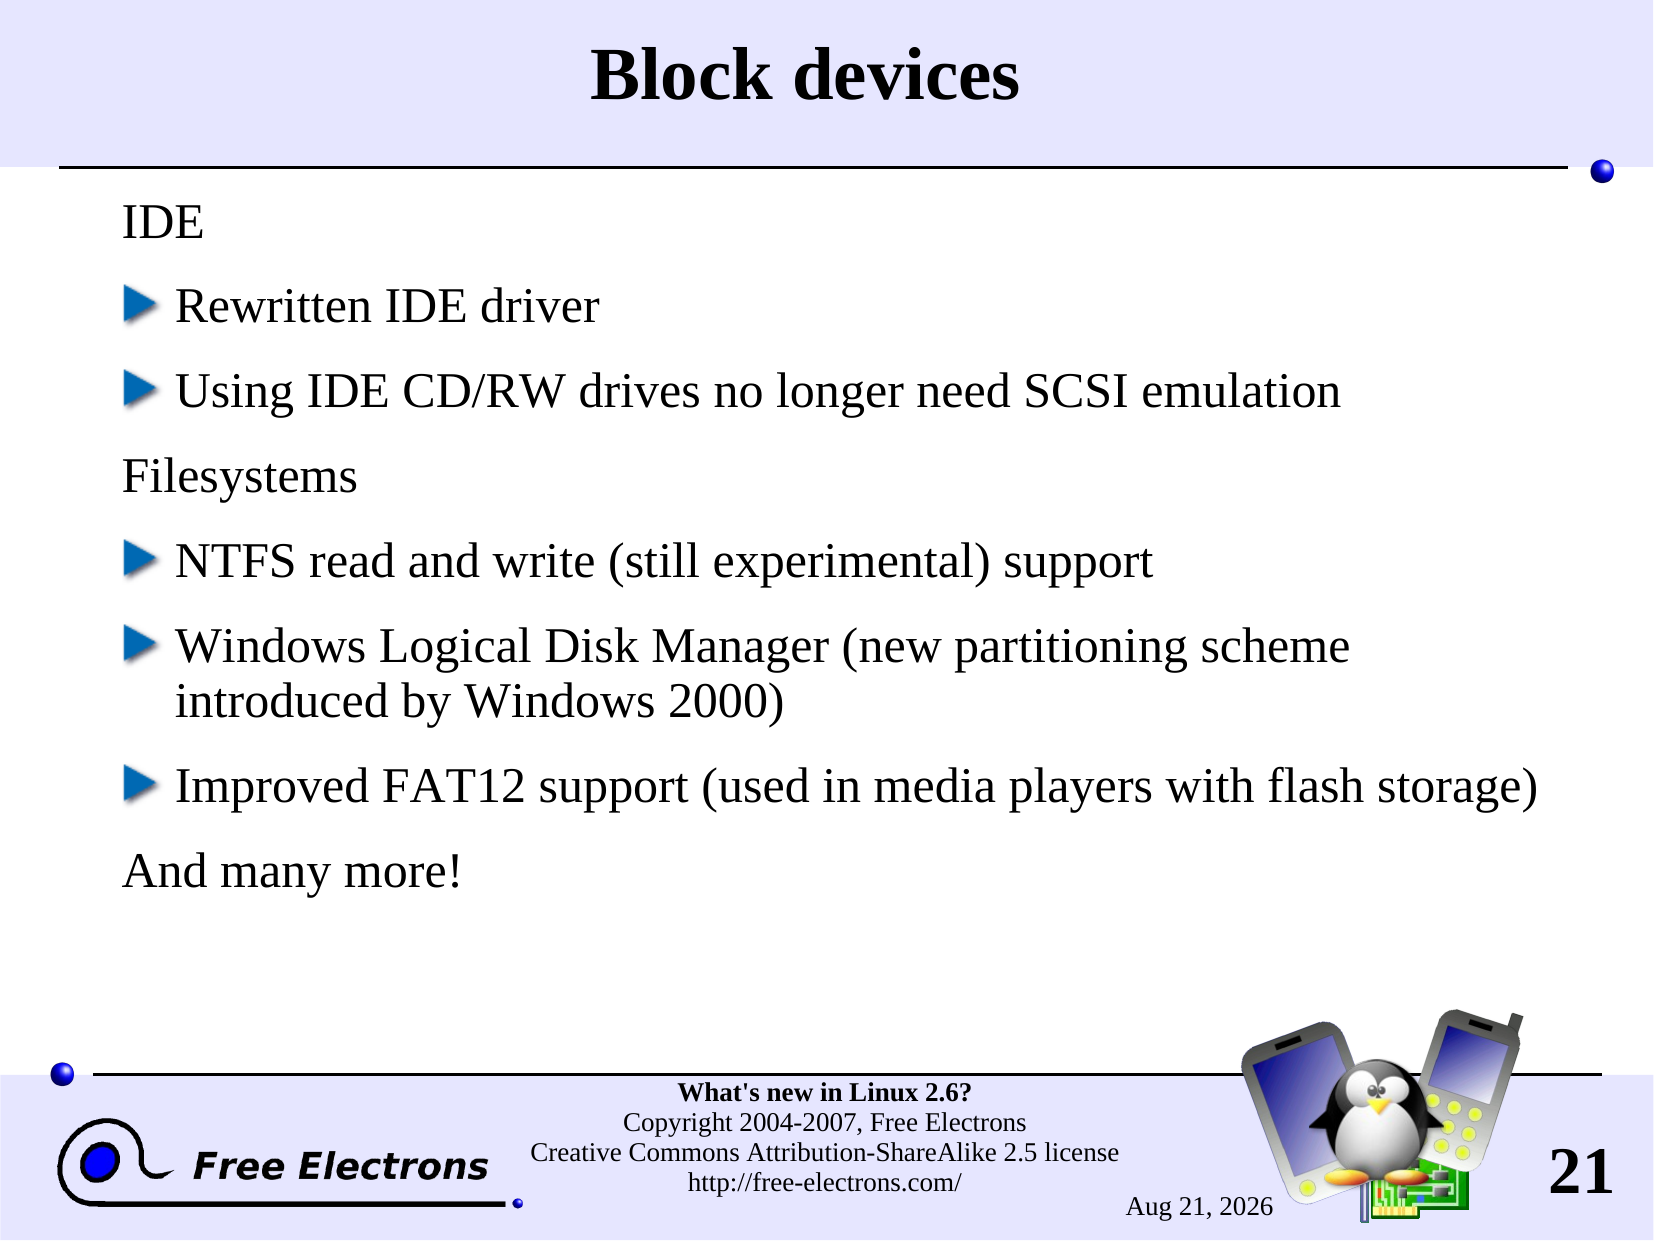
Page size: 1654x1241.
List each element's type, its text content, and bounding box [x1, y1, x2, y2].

picture [1225, 1044, 1528, 1241]
list IDE Rewritten IDE driver Using IDE CD/RW drives no longer need SCSI emulation Filesystems NTFS read and write (still experimental) support Windows Logical Disk Manager (new partitioning scheme introduced by Windows 2000) Improved FAT12 support (used in media players with flash storage) And many more! [103, 193, 1555, 1044]
picture [50, 1107, 527, 1216]
title Block devices [60, 25, 1551, 124]
